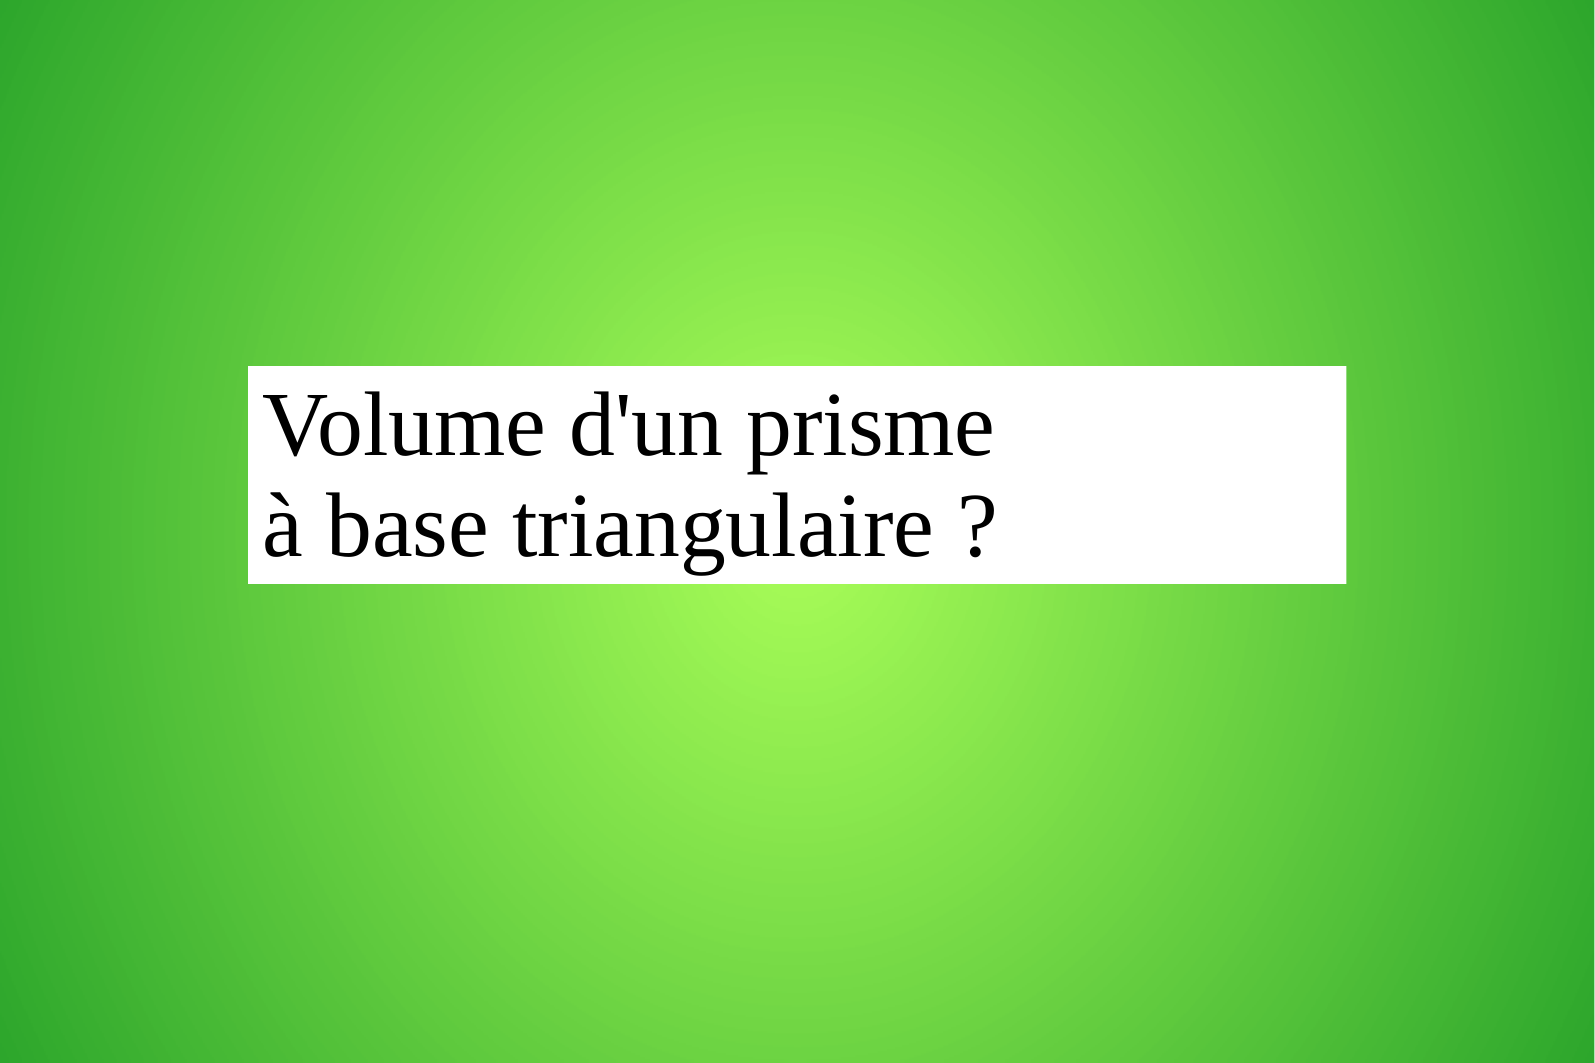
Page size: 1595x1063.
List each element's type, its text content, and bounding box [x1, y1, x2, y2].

picture [0, 0, 1595, 1063]
text_box Volume d'un prisme à base triangulaire ? [248, 366, 1347, 584]
